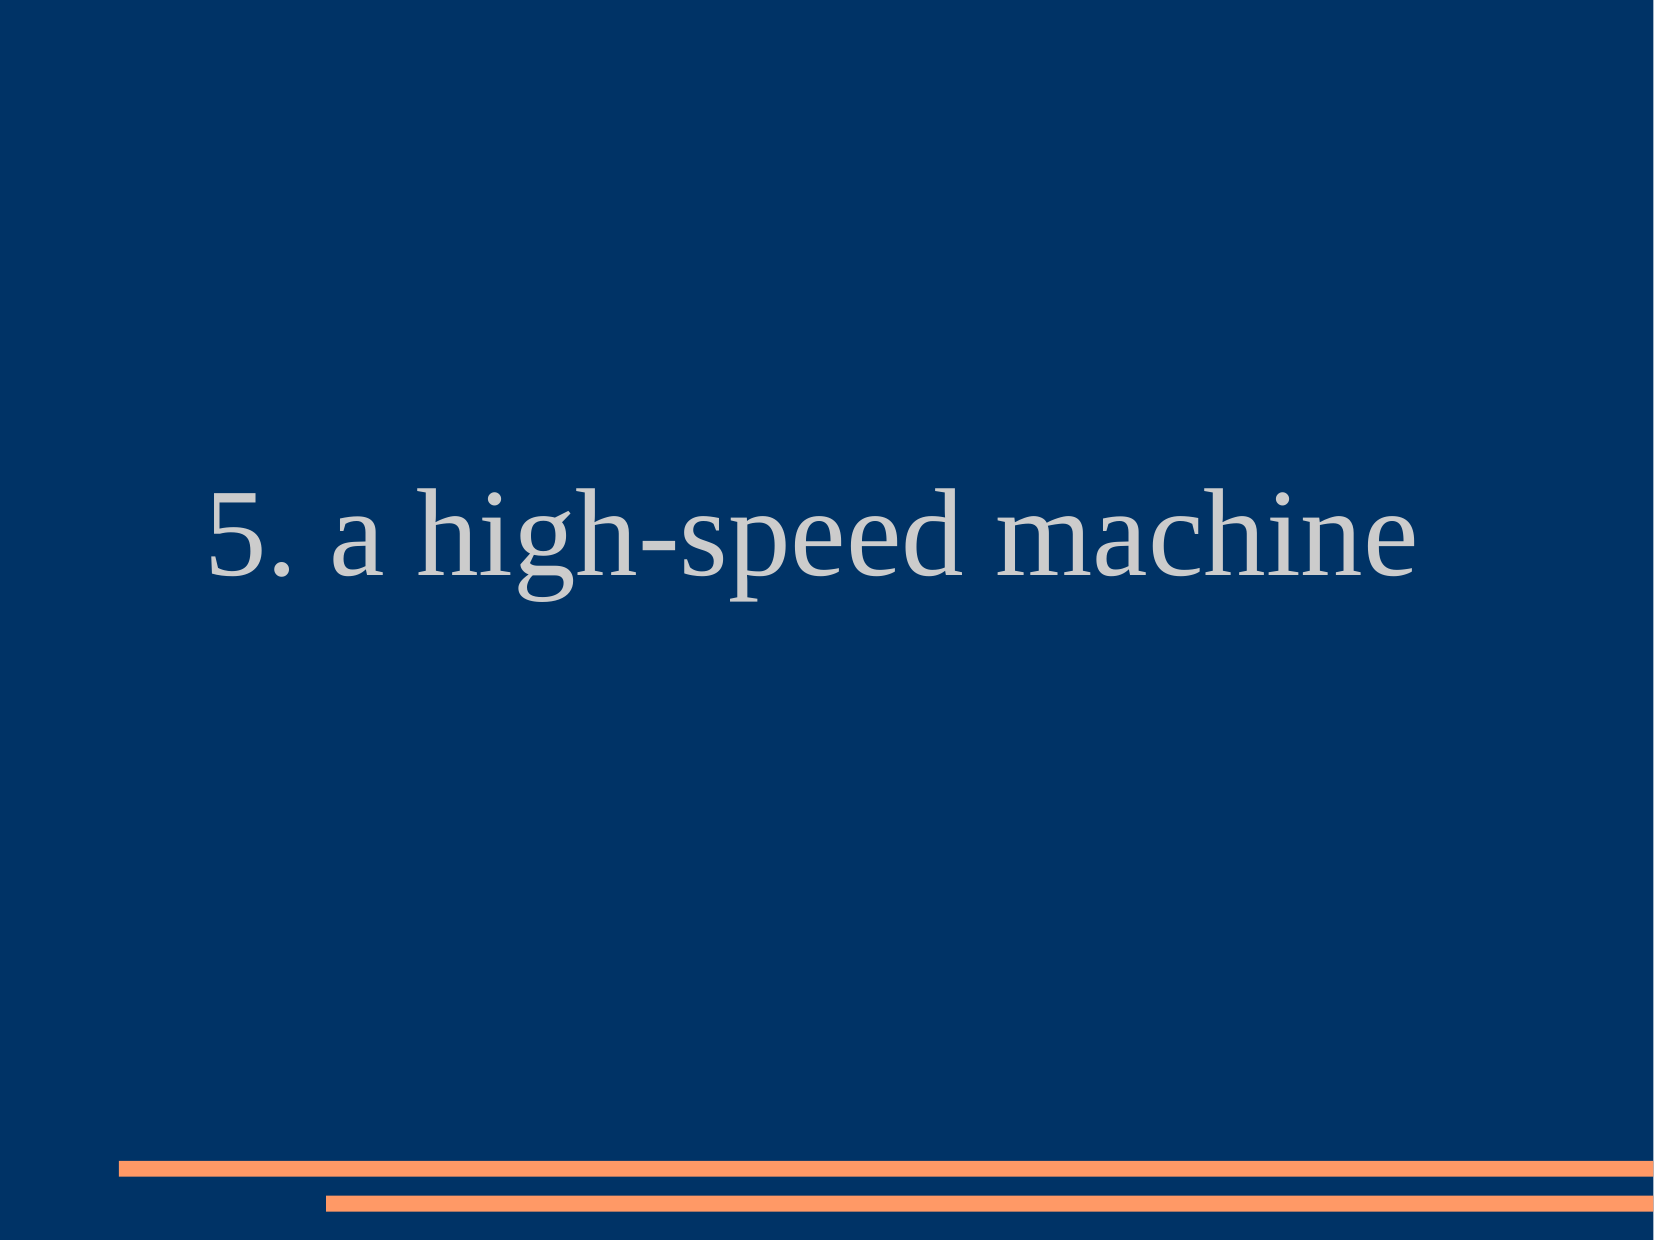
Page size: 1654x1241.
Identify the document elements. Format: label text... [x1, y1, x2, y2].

subtitle 5. a high-speed machine [121, 229, 1561, 1241]
